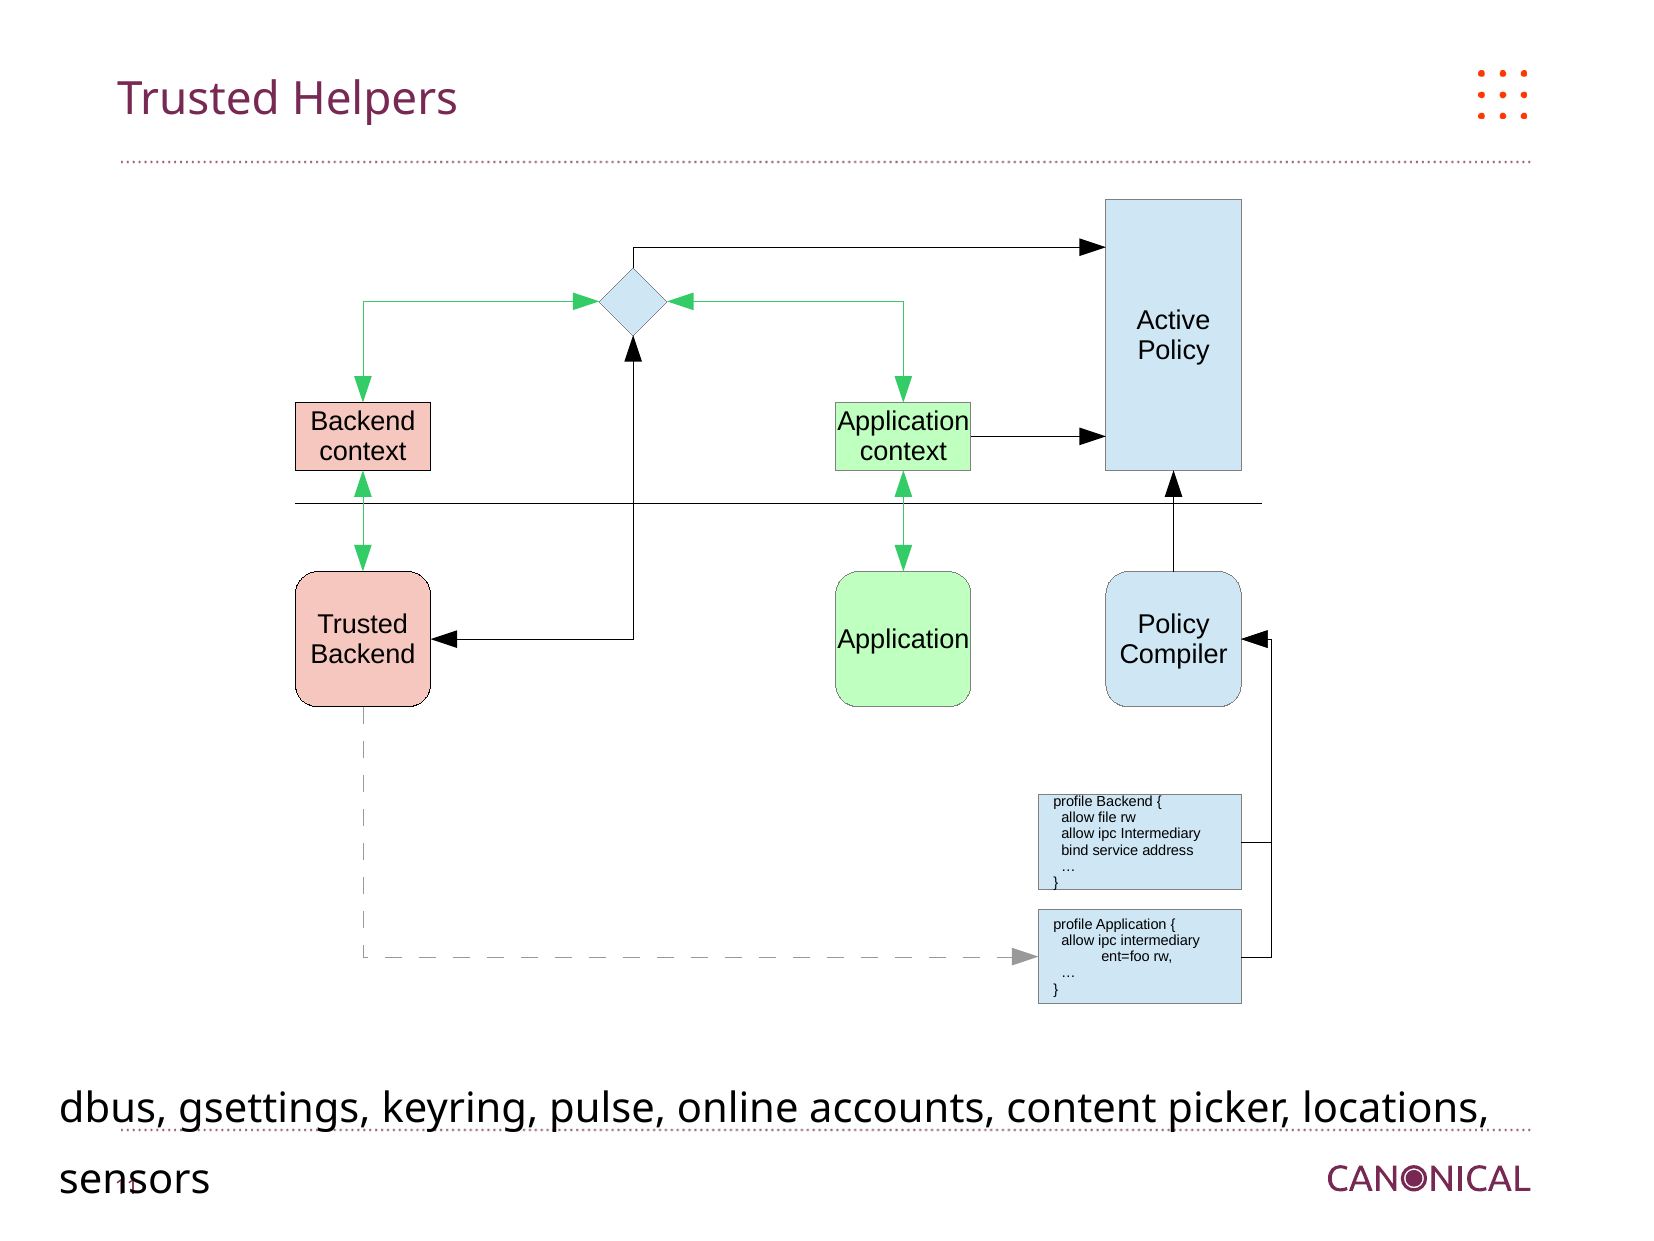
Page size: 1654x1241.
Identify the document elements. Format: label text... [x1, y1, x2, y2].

text_box Policy Compiler [1105, 571, 1242, 707]
text_box Application [835, 571, 971, 707]
text_box Application context [835, 402, 971, 471]
text_box profile Backend { allow file rw allow ipc Intermediary bind service address … } [1038, 794, 1242, 890]
text_box Backend context [295, 402, 431, 471]
picture [1478, 70, 1527, 119]
text_box profile Application { allow ipc intermediary ent=foo rw, … } [1038, 909, 1242, 1004]
text_box [599, 267, 667, 335]
text_box Trusted Backend [295, 571, 431, 707]
text_box Active Policy [1105, 199, 1242, 471]
picture [111, 159, 1533, 166]
title Trusted Helpers [117, 71, 1447, 123]
list dbus, gsettings, keyring, pulse, online accounts, content picker, locations, sensors [59, 1062, 1595, 1241]
